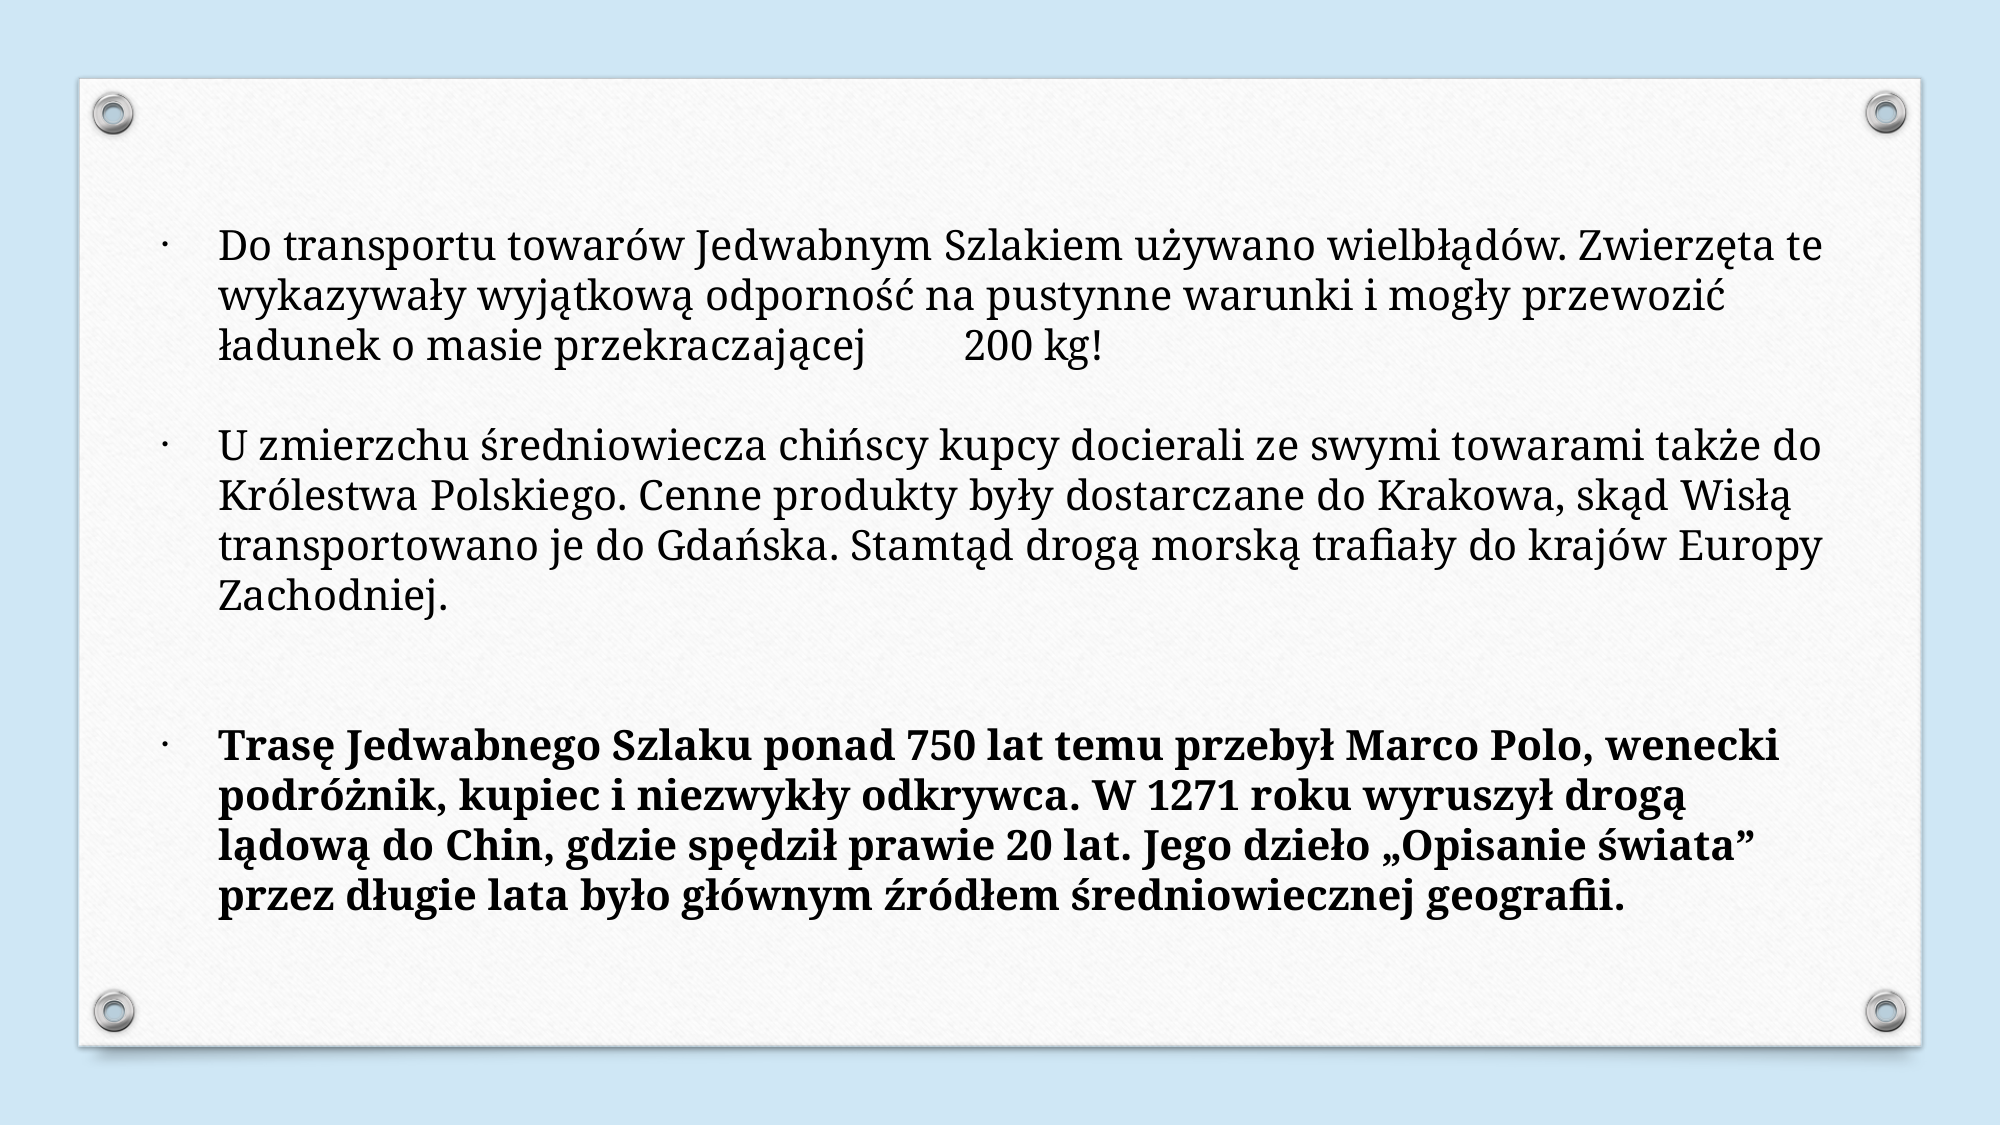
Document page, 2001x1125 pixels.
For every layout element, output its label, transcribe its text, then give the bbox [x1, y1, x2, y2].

text_box Do transportu towarów Jedwabnym Szlakiem używano wielbłądów. Zwierzęta te wykazywały wyjątkową odporność na pustynne warunki i mogły przewozić ładunek o masie przekraczającej 200 kg! U zmierzchu średniowiecza chińscy kupcy docierali ze swymi towarami także do Królestwa Polskiego. Cenne produkty były dostarczane do Krakowa, skąd Wisłą transportowano je do Gdańska. Stamtąd drogą morską trafiały do krajów Europy Zachodniej. Trasę Jedwabnego Szlaku ponad 750 lat temu przebył Marco Polo, wenecki podróżnik, kupiec i niezwykły odkrywca. W 1271 roku wyruszył drogą lądową do Chin, gdzie spędził prawie 20 lat. Jego dzieło „Opisanie świata” przez długie lata było głównym źródłem średniowiecznej geografii. [147, 211, 1858, 977]
picture [0, 0, 2000, 1125]
